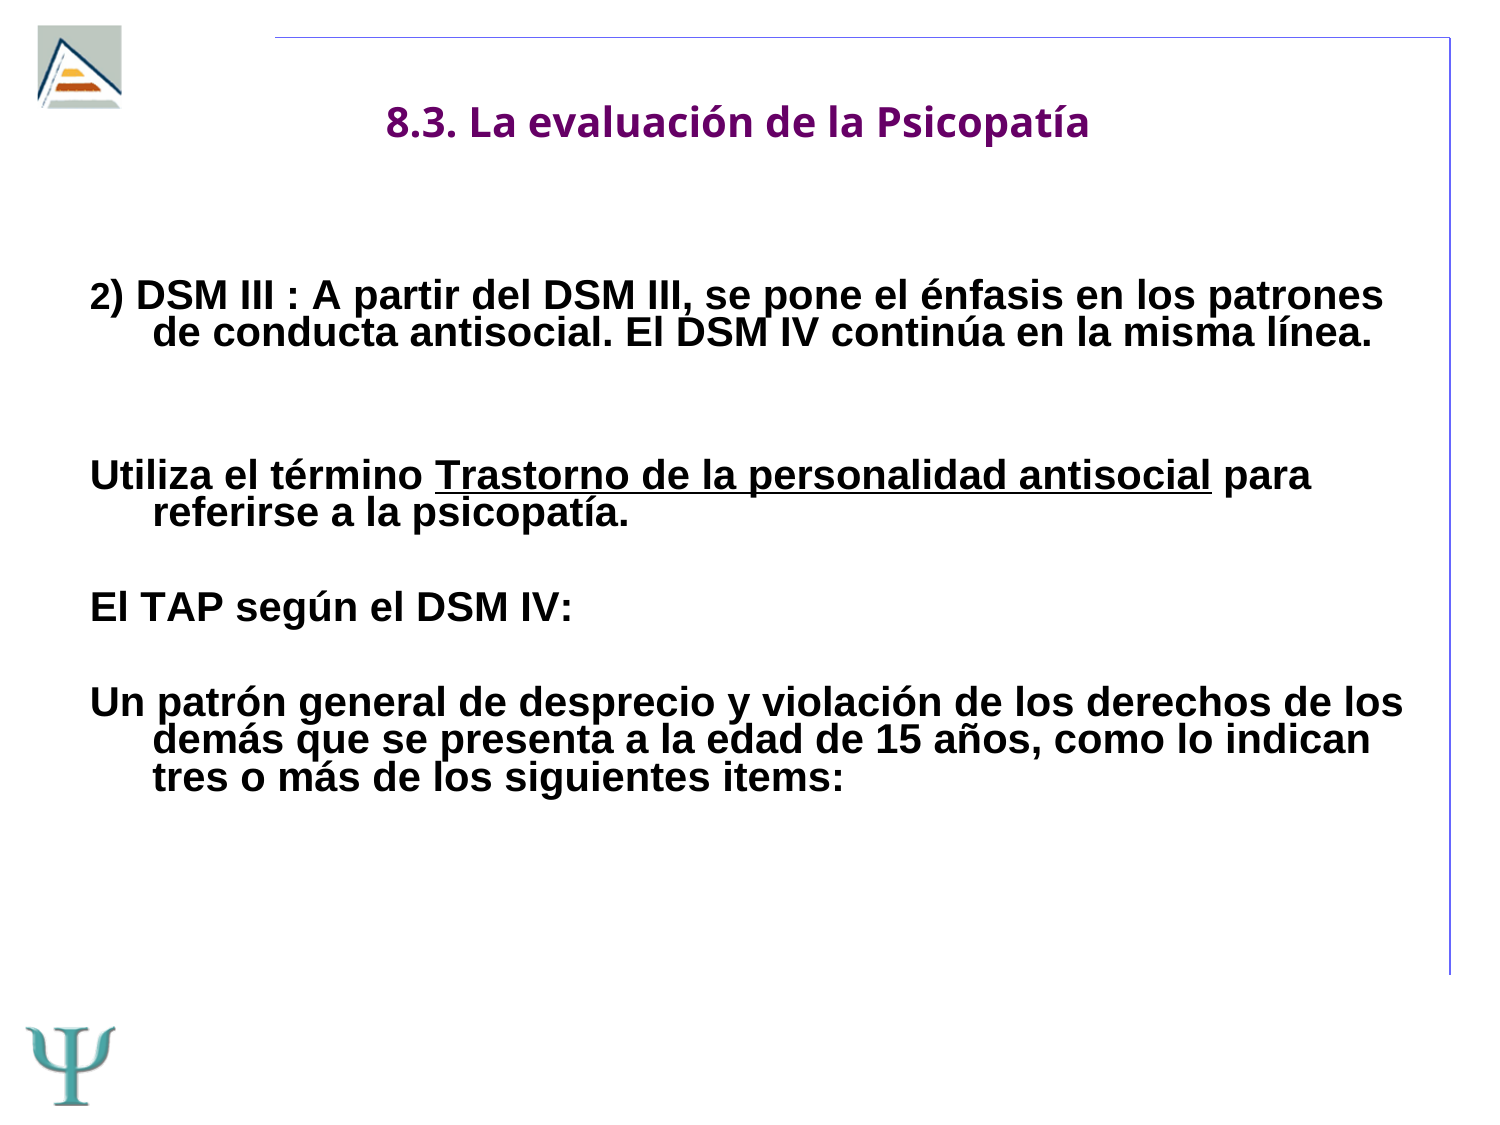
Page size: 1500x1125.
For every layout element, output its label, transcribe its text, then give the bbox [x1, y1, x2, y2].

list 2) DSM III : A partir del DSM III, se pone el énfasis en los patrones de conducta antisocial. El DSM IV continúa en la misma línea. Utiliza el término Trastorno de la personalidad antisocial para referirse a la psicopatía. El TAP según el DSM IV: Un patrón general de desprecio y violación de los derechos de los demás que se presenta a la edad de 15 años, como lo indican tres o más de los siguientes items: [75, 224, 1426, 1125]
picture [24, 1024, 75, 1106]
picture [37, 24, 122, 109]
title 8.3. La evaluación de la Psicopatía [76, 74, 1401, 168]
